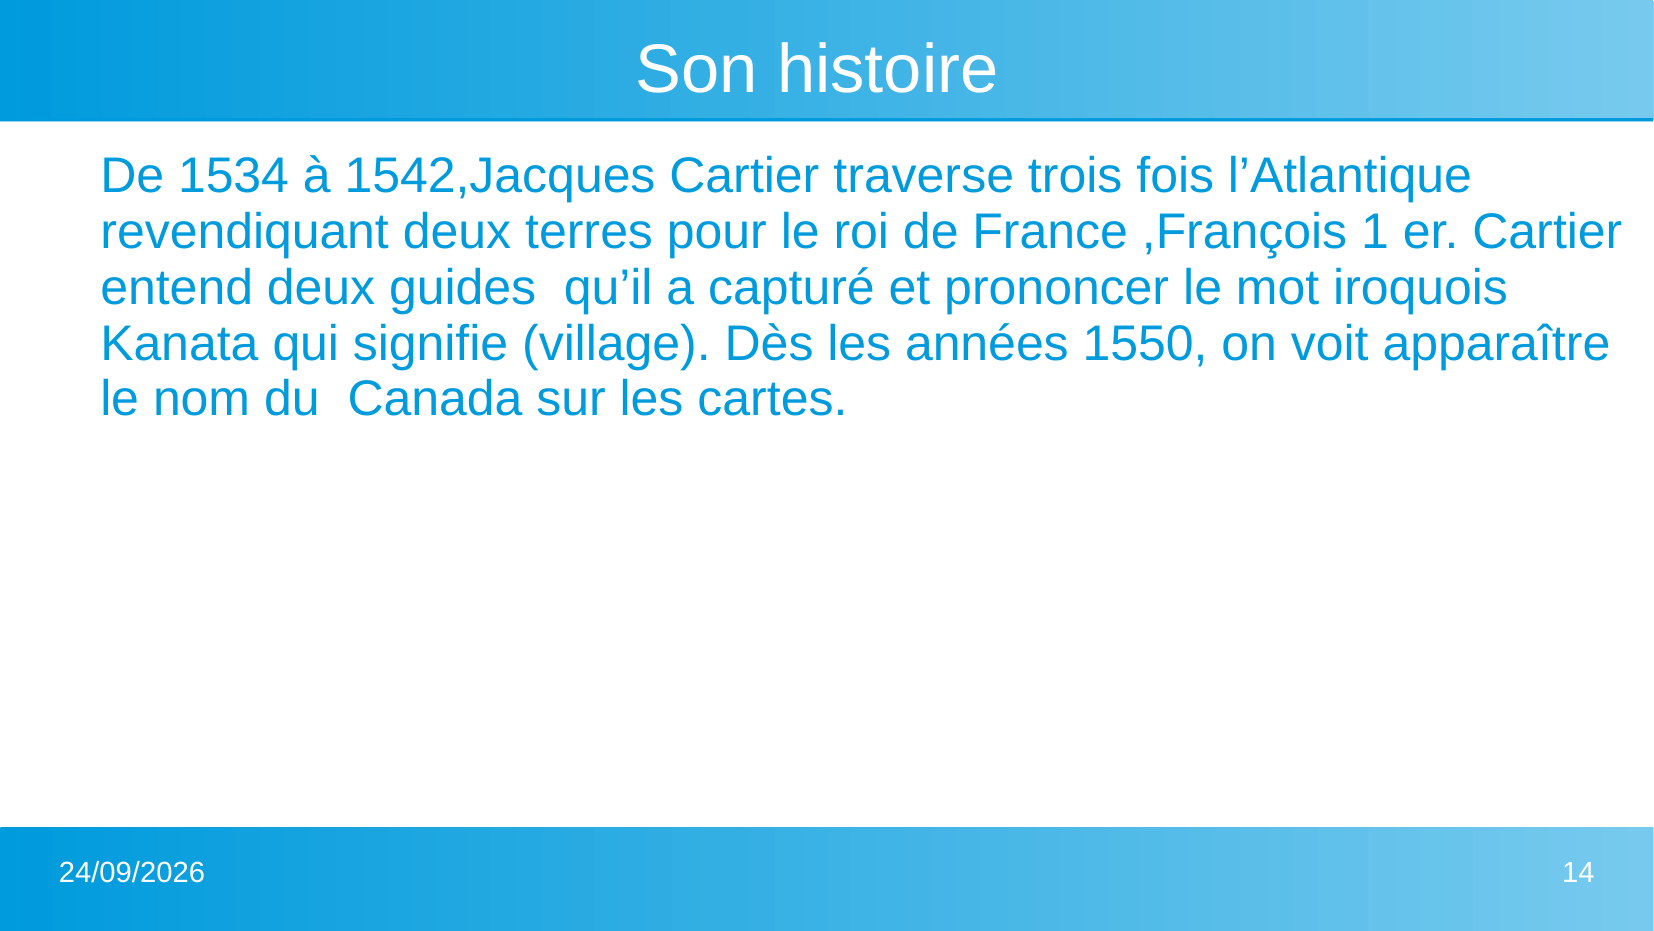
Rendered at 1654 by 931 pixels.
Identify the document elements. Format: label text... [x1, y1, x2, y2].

list De 1534 à 1542,Jacques Cartier traverse trois fois l’Atlantique revendiquant deux terres pour le roi de France ,François 1 er. Cartier entend deux guides qu’il a capturé et prononcer le mot iroquois Kanata qui signifie (village). Dès les années 1550, on voit apparaître le nom du Canada sur les cartes. [29, 147, 1654, 931]
title Son histoire [59, 29, 1595, 108]
